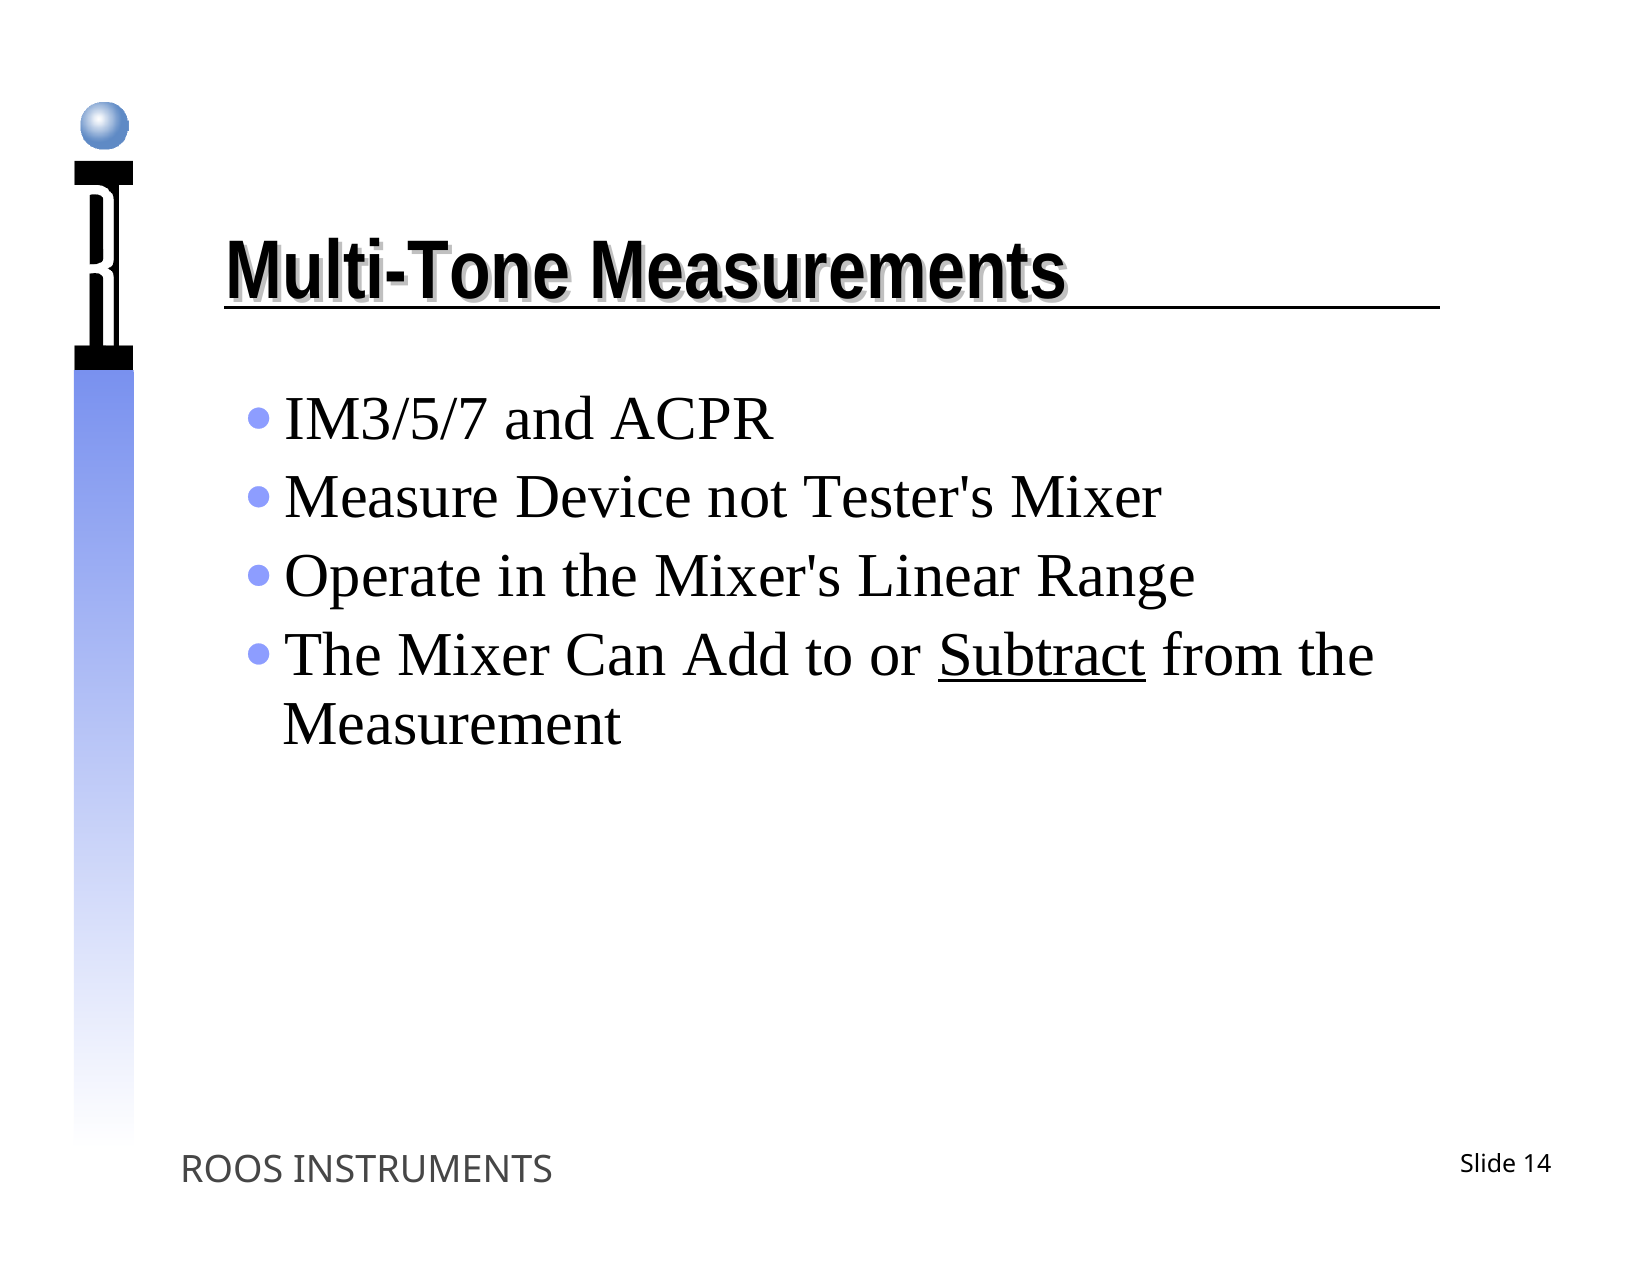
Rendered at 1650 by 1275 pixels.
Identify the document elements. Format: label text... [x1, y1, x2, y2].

text_box IM3/5/7 and ACPR Measure Device not Tester's Mixer Operate in the Mixer's Linear Range The Mixer Can Add to or Subtract from the Measurement [232, 383, 1456, 762]
text_box Multi-Tone Measurements [225, 133, 1447, 318]
